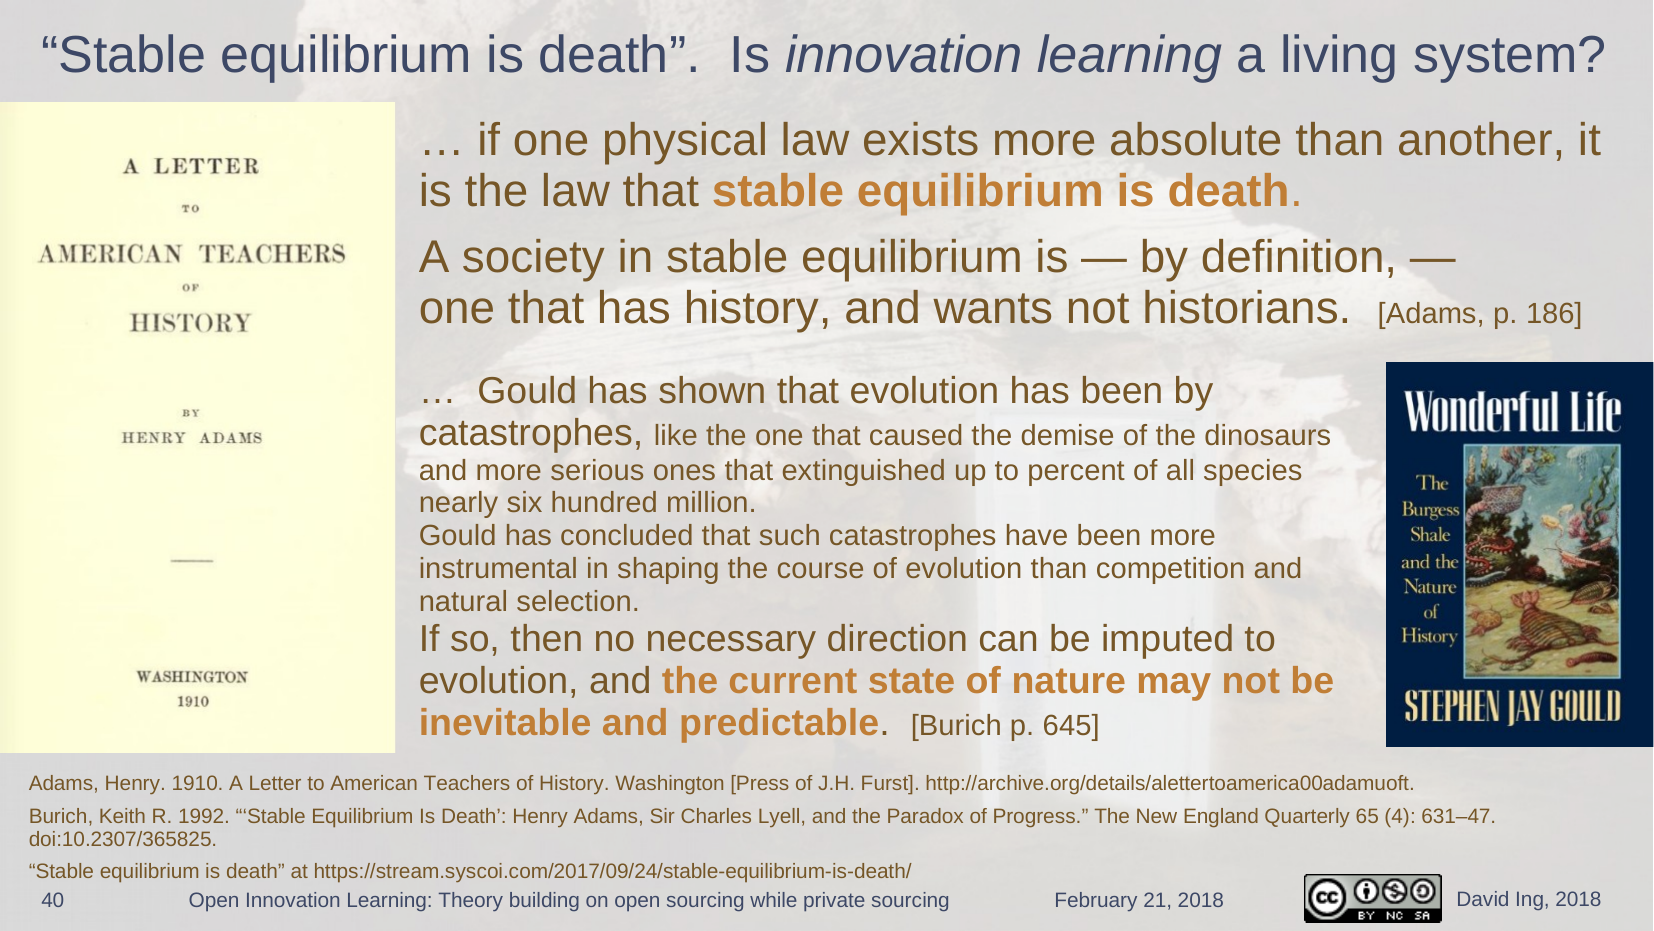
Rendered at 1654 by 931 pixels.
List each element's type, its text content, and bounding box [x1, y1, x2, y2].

text_box … if one physical law exists more absolute than another, it is the law that stable equilibrium is death. A society in stable equilibrium is — by definition, — one that has history, and wants not historians. [Adams, p. 186] [403, 106, 1625, 351]
picture [0, 102, 396, 753]
picture [1386, 362, 1654, 747]
text_box … Gould has shown that evolution has been by catastrophes, like the one that caused the demise of the dinosaurs and more serious ones that extinguished up to percent of all species nearly six hundred million. Gould has concluded that such catastrophes have been more instrumental in shaping the course of evolution than competition and natural selection. If so, then no necessary direction can be imputed to evolution, and the current state of nature may not be inevitable and predictable. [Burich p. 645] [403, 362, 1385, 752]
title “Stable equilibrium is death”. Is innovation learning a living system? [41, 30, 1613, 126]
table_cell 4. [0, 0, 1653, 931]
picture [1304, 891, 1442, 923]
text_box Adams, Henry. 1910. A Letter to American Teachers of History. Washington [Press of J.H. Furst]. http://archive.org/details/alettertoamerica00adamuoft. Burich, Keith R. 1992. “‘Stable Equilibrium Is Death’: Henry Adams, Sir Charles Lyell, and the Paradox of Progress.” The New England Quarterly 65 (4): 631–47. doi:10.2307/365825. “Stable equilibrium is death” at https://stream.syscoi.com/2017/09/24/stable-equilibrium-is-death/ [13, 764, 1597, 891]
